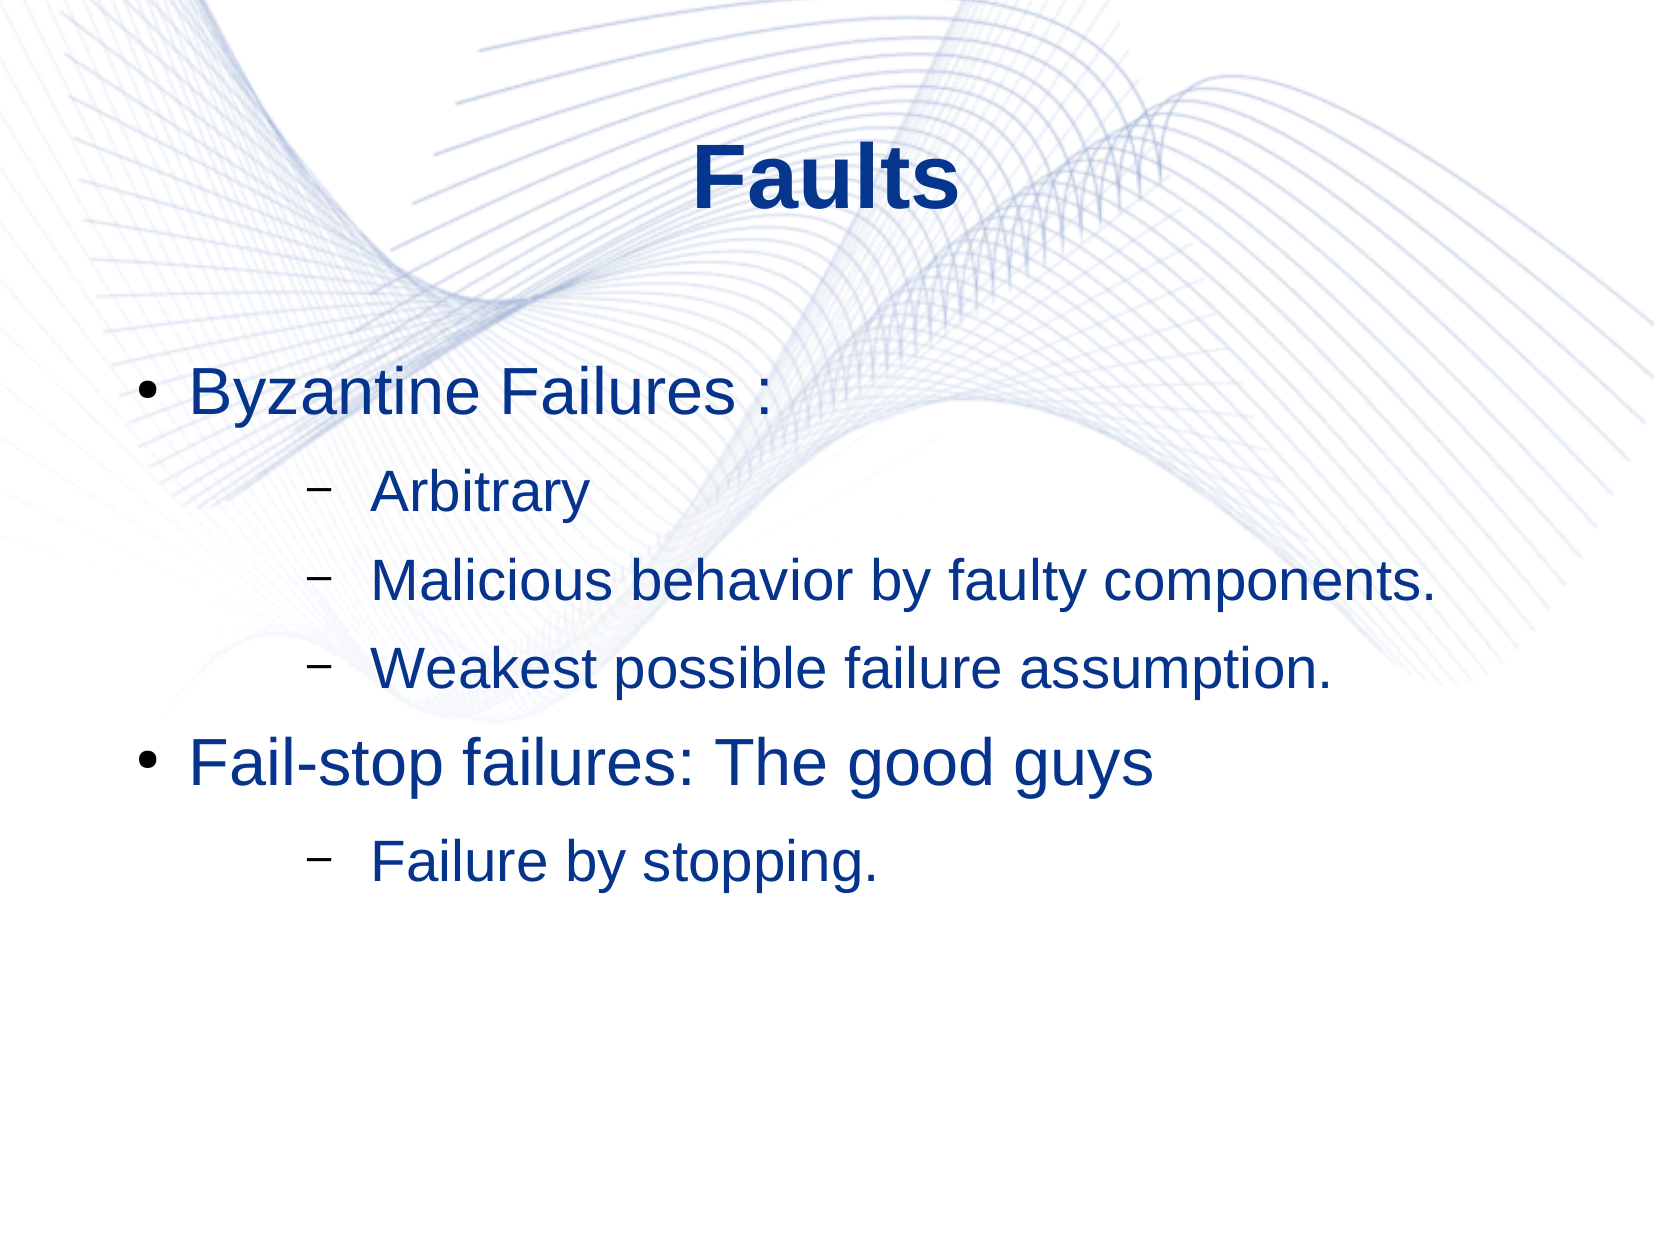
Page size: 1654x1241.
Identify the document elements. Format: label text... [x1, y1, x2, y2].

list Byzantine Failures : Arbitrary Malicious behavior by faulty components. Weakest possible failure assumption. Fail-stop failures: The good guys Failure by stopping. [118, 354, 1536, 1108]
picture [0, 0, 1654, 1241]
title Faults [118, 66, 1536, 288]
